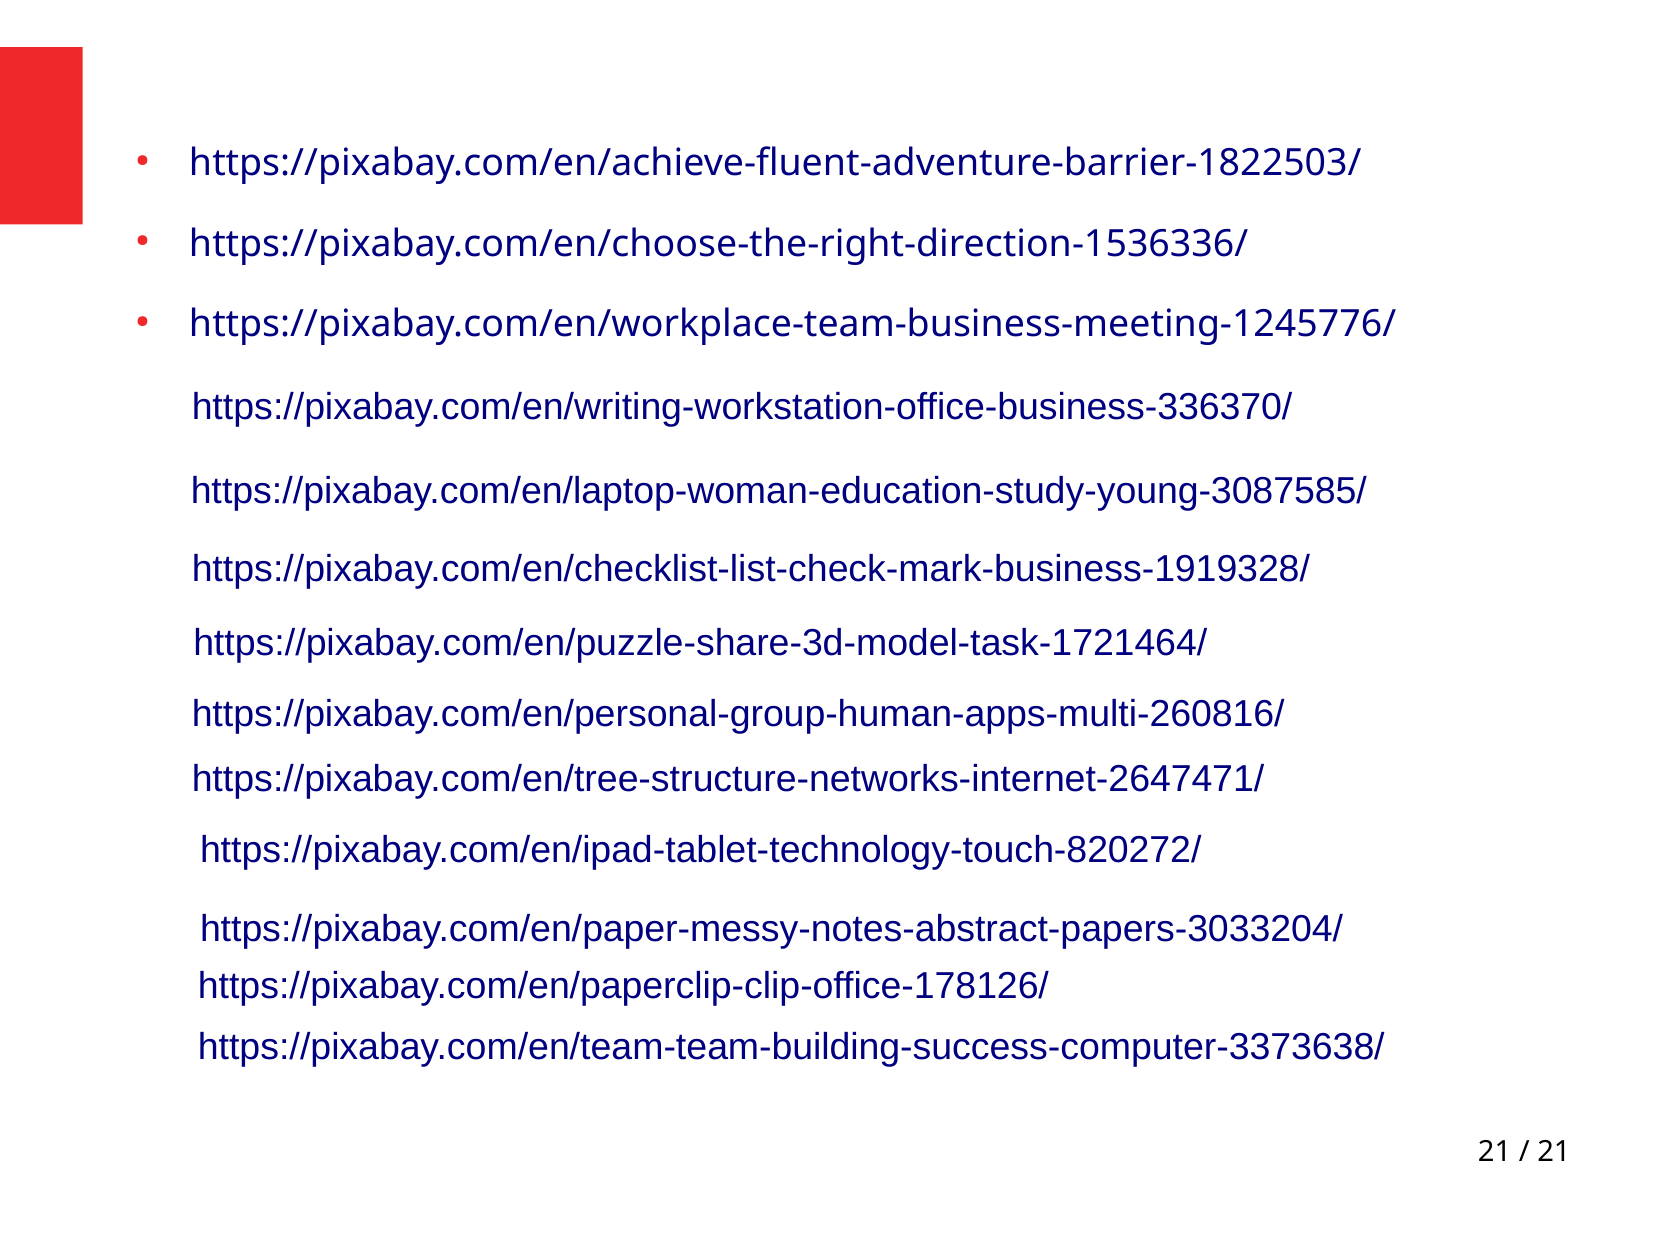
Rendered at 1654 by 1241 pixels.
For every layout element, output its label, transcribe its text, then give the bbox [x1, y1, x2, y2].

text_box https://pixabay.com/en/writing-workstation-office-business-336370/ [177, 377, 1394, 477]
text_box https://pixabay.com/en/team-team-building-success-computer-3373638/ [183, 1017, 1400, 1117]
text_box https://pixabay.com/en/personal-group-human-apps-multi-260816/ [177, 685, 1300, 784]
text_box https://pixabay.com/en/paper-messy-notes-abstract-papers-3033204/ [185, 899, 1359, 999]
text_box https://pixabay.com/en/tree-structure-networks-internet-2647471/ [177, 750, 1280, 849]
text_box https://pixabay.com/en/laptop-woman-education-study-young-3087585/ [175, 462, 1382, 562]
text_box https://pixabay.com/en/checklist-list-check-mark-business-1919328/ [177, 539, 1326, 639]
text_box https://pixabay.com/en/puzzle-share-3d-model-task-1721464/ [178, 614, 1223, 685]
list https://pixabay.com/en/achieve-fluent-adventure-barrier-1822503/ https://pixabay.com/en/choose-the-right-direction-1536336/ https://pixabay.com/en/workplace-team-business-meeting-1245776/ [118, 135, 1536, 856]
text_box https://pixabay.com/en/paperclip-clip-office-178126/ [183, 956, 1065, 1056]
text_box https://pixabay.com/en/ipad-tablet-technology-touch-820272/ [185, 820, 1217, 899]
